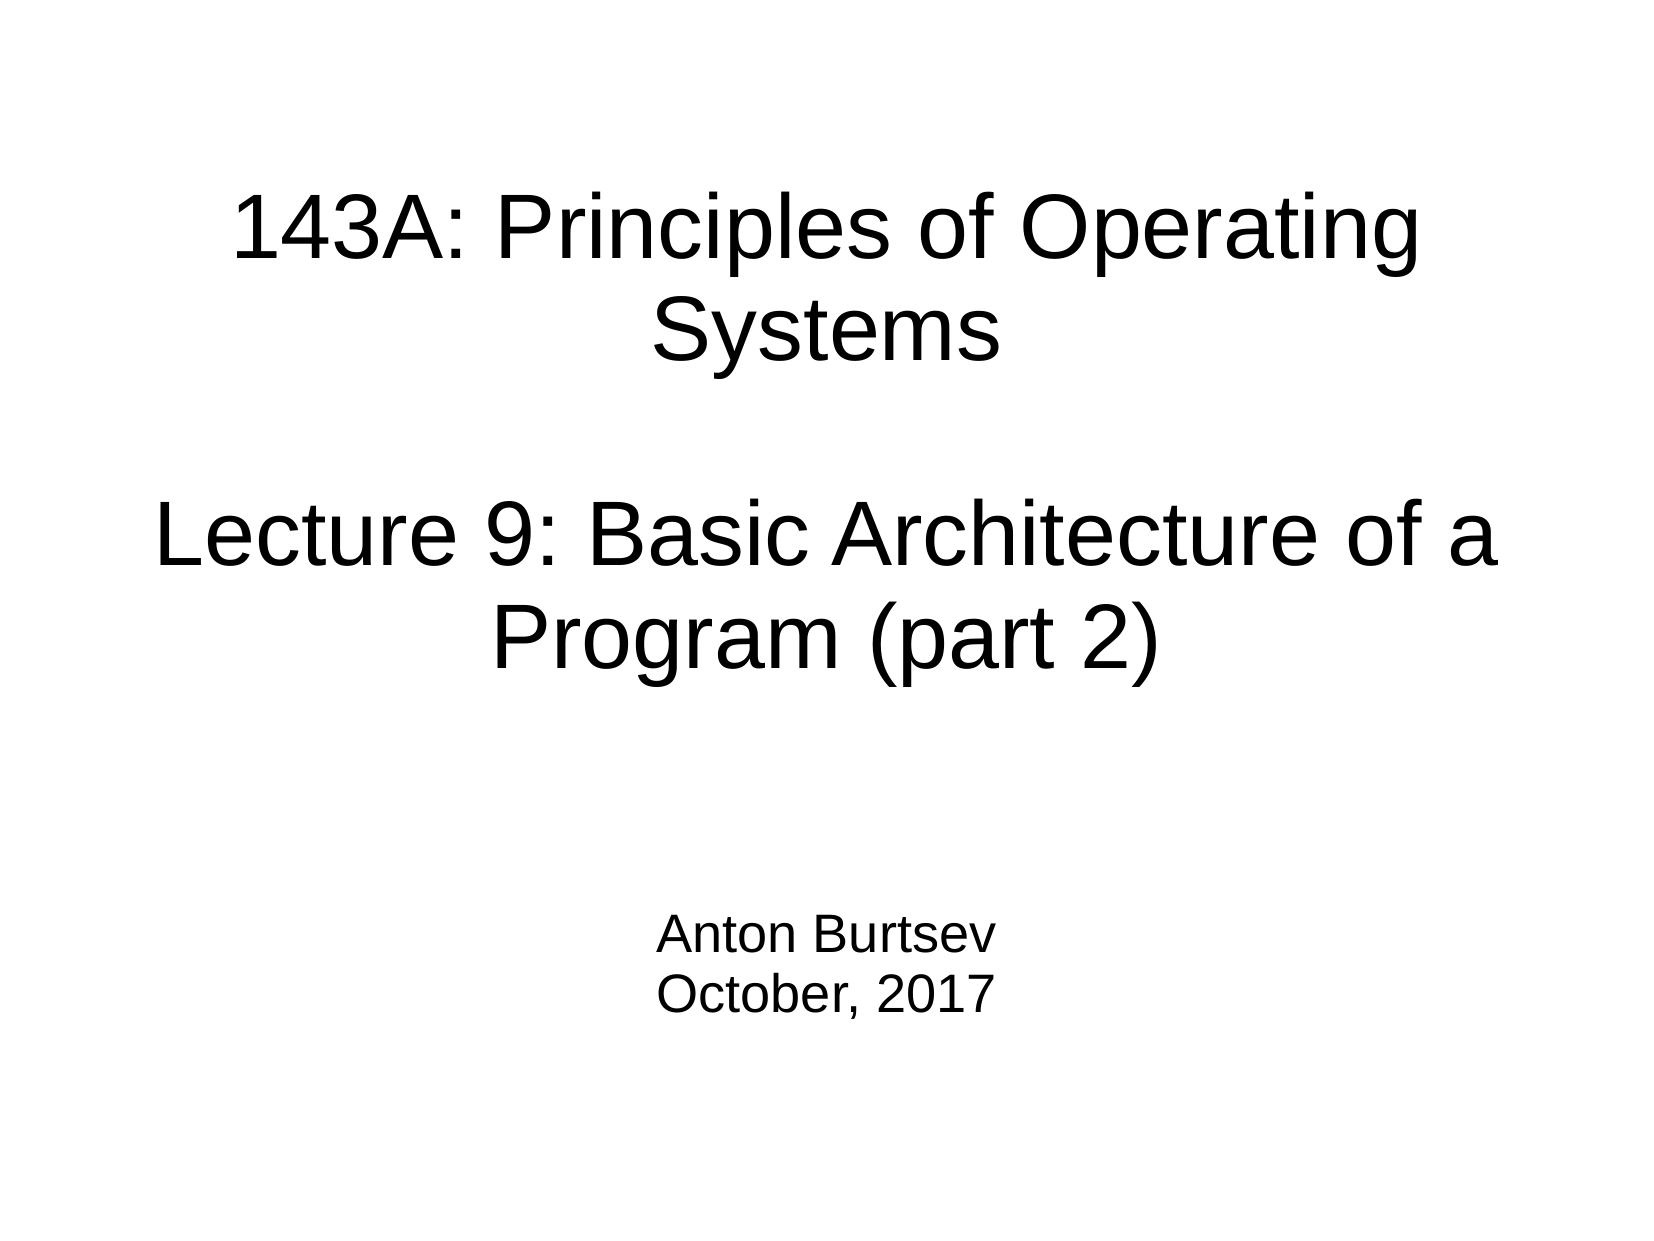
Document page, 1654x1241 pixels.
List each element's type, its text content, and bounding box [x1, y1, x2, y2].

title 143A: Principles of Operating Systems Lecture 9: Basic Architecture of a Program (part 2) [82, 113, 1571, 637]
subtitle Anton Burtsev October, 2017 [82, 637, 1571, 1109]
